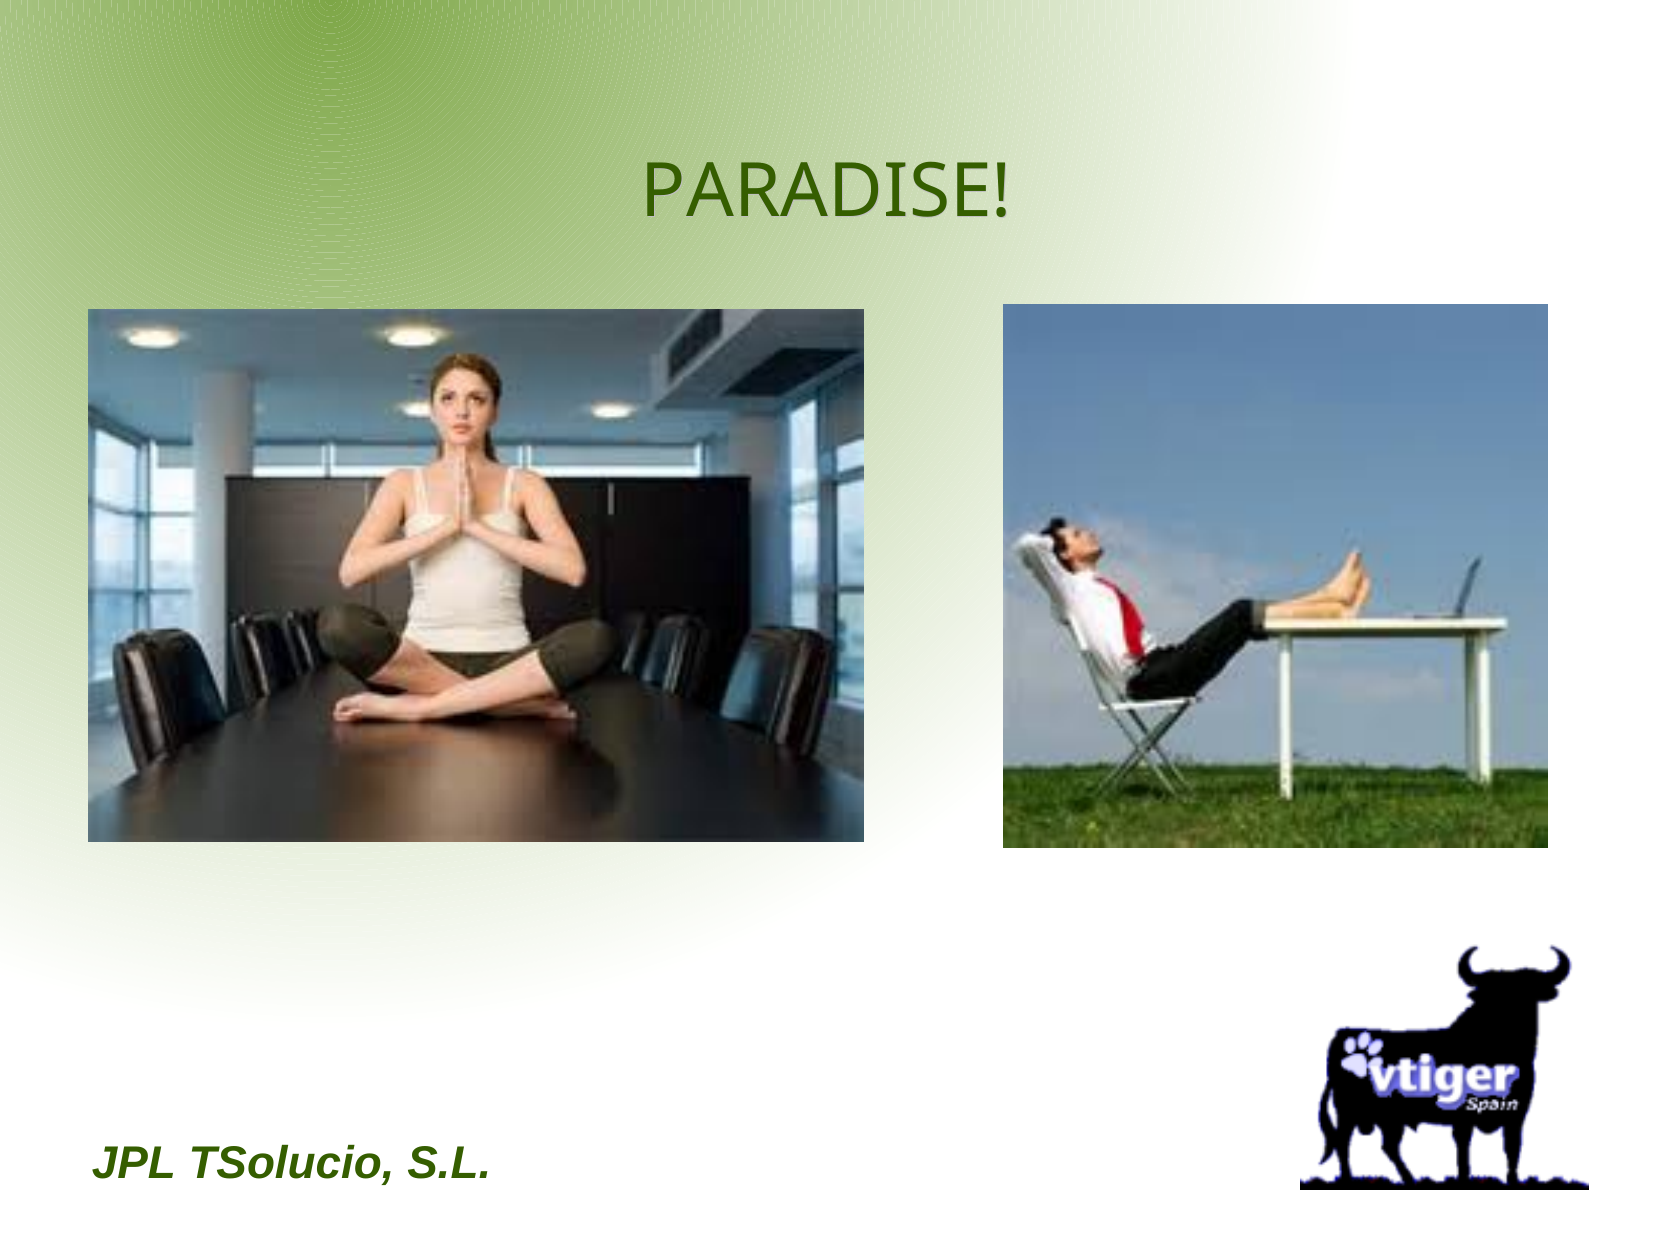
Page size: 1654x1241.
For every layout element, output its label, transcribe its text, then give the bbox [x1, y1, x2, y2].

picture [1003, 304, 1548, 848]
title PARADISE! [0, 138, 1654, 237]
picture [88, 309, 864, 842]
picture [1300, 939, 1589, 1190]
